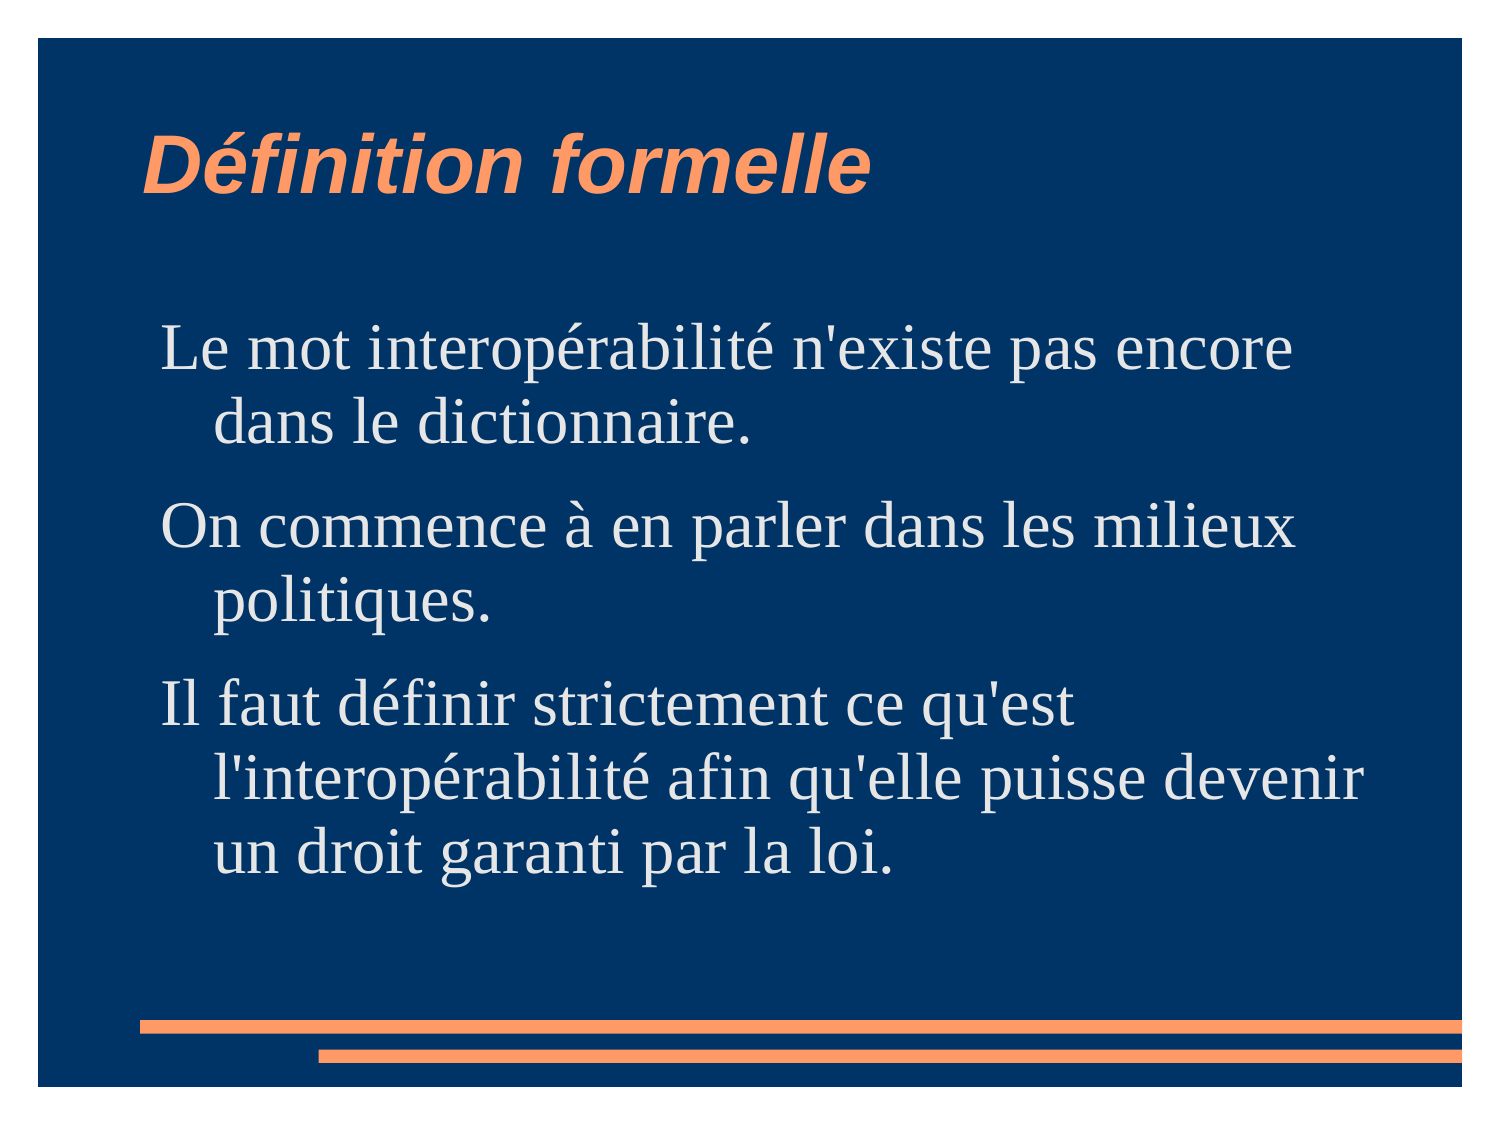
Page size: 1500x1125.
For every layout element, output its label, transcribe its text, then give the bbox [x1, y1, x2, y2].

list Le mot interopérabilité n'existe pas encore dans le dictionnaire. On commence à en parler dans les milieux politiques. Il faut définir strictement ce qu'est l'interopérabilité afin qu'elle puisse devenir un droit garanti par la loi. [142, 310, 1383, 996]
title Définition formelle [142, 76, 1359, 253]
